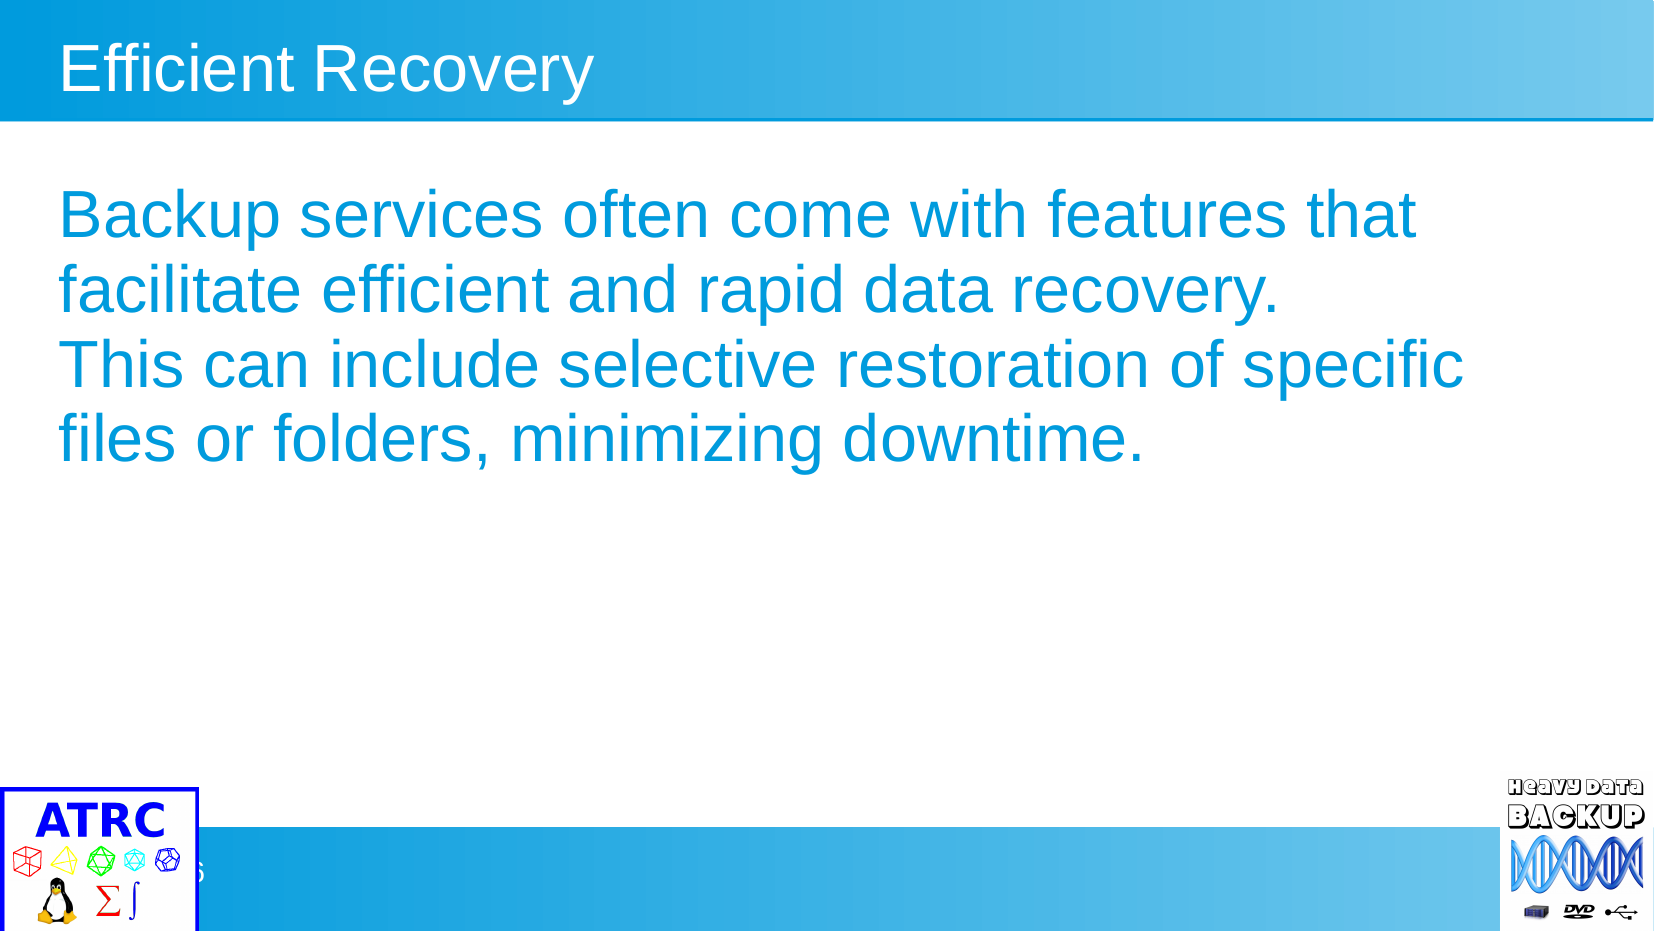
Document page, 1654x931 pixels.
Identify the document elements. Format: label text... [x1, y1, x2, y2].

picture [1500, 771, 1654, 931]
list Backup services often come with features that facilitate efficient and rapid data recovery. This can include selective restoration of specific files or folders, minimizing downtime. [59, 177, 1595, 768]
title Efficient Recovery [59, 29, 1595, 108]
picture [0, 787, 199, 931]
